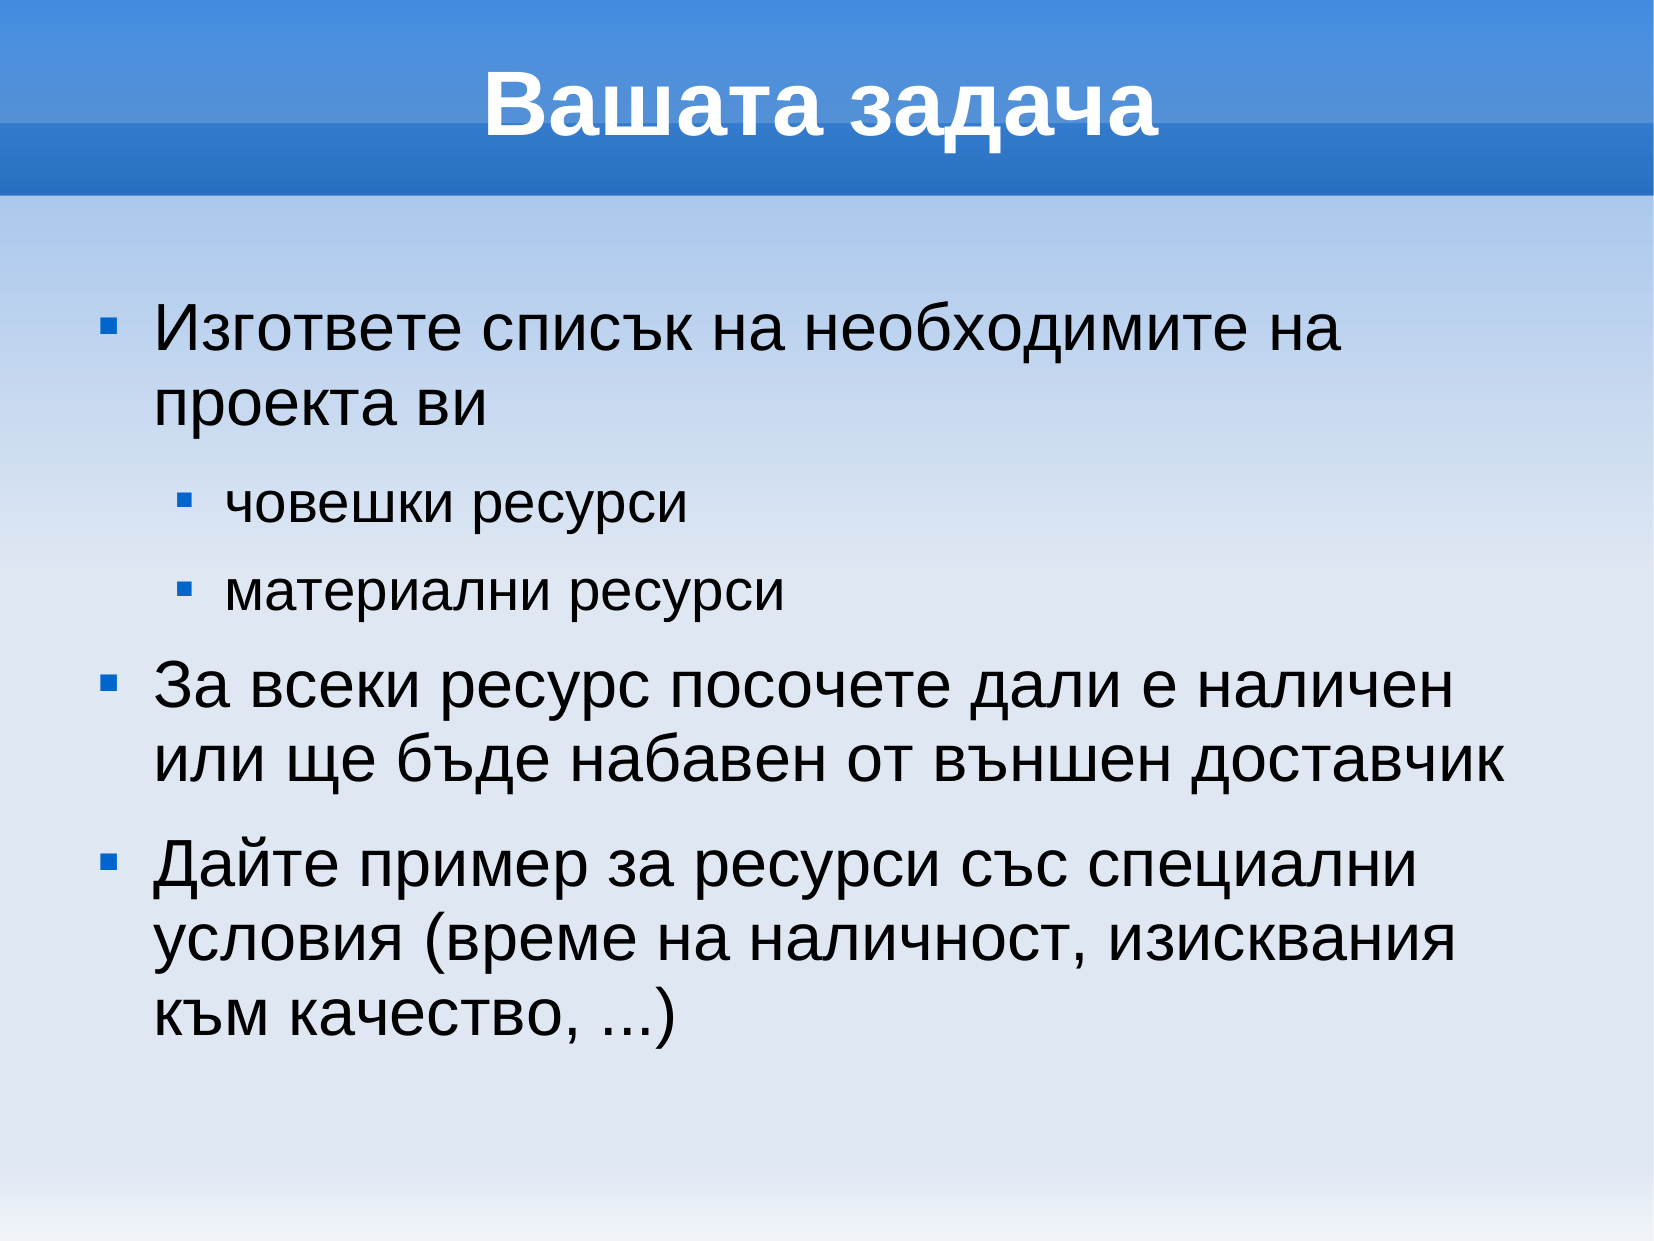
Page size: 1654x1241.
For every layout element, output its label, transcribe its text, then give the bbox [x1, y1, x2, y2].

list Изгответе списък на необходимите на проекта ви човешки ресурси материални ресурси За всеки ресурс посочете дали е наличен или ще бъде набавен от външен доставчик Дайте пример за ресурси със специални условия (време на наличност, изисквания към качество, ...) [82, 290, 1571, 1109]
title Вашата задача [76, 0, 1565, 208]
picture [0, 0, 1654, 1241]
